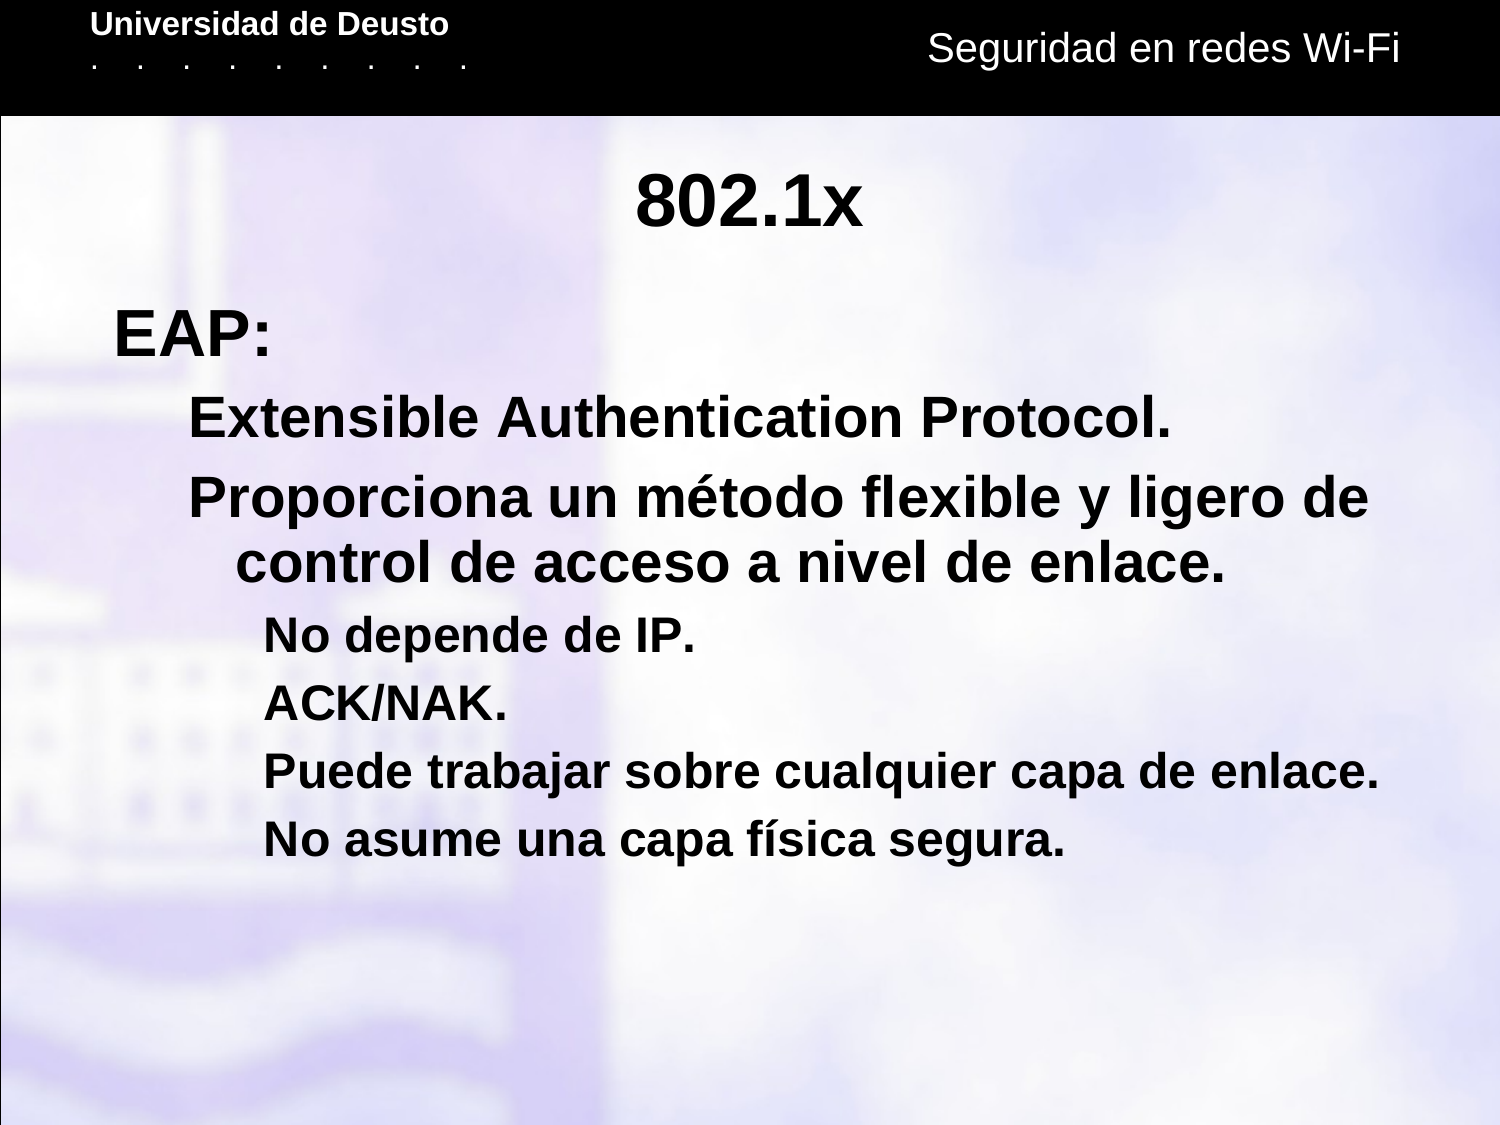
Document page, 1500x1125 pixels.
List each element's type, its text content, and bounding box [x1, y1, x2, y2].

picture [1, 116, 1500, 1125]
list EAP: Extensible Authentication Protocol. Proporciona un método flexible y ligero de control de acceso a nivel de enlace. No depende de IP. ACK/NAK. Puede trabajar sobre cualquier capa de enlace. No asume una capa física segura. [114, 295, 1390, 983]
title 802.1x [112, 137, 1388, 263]
